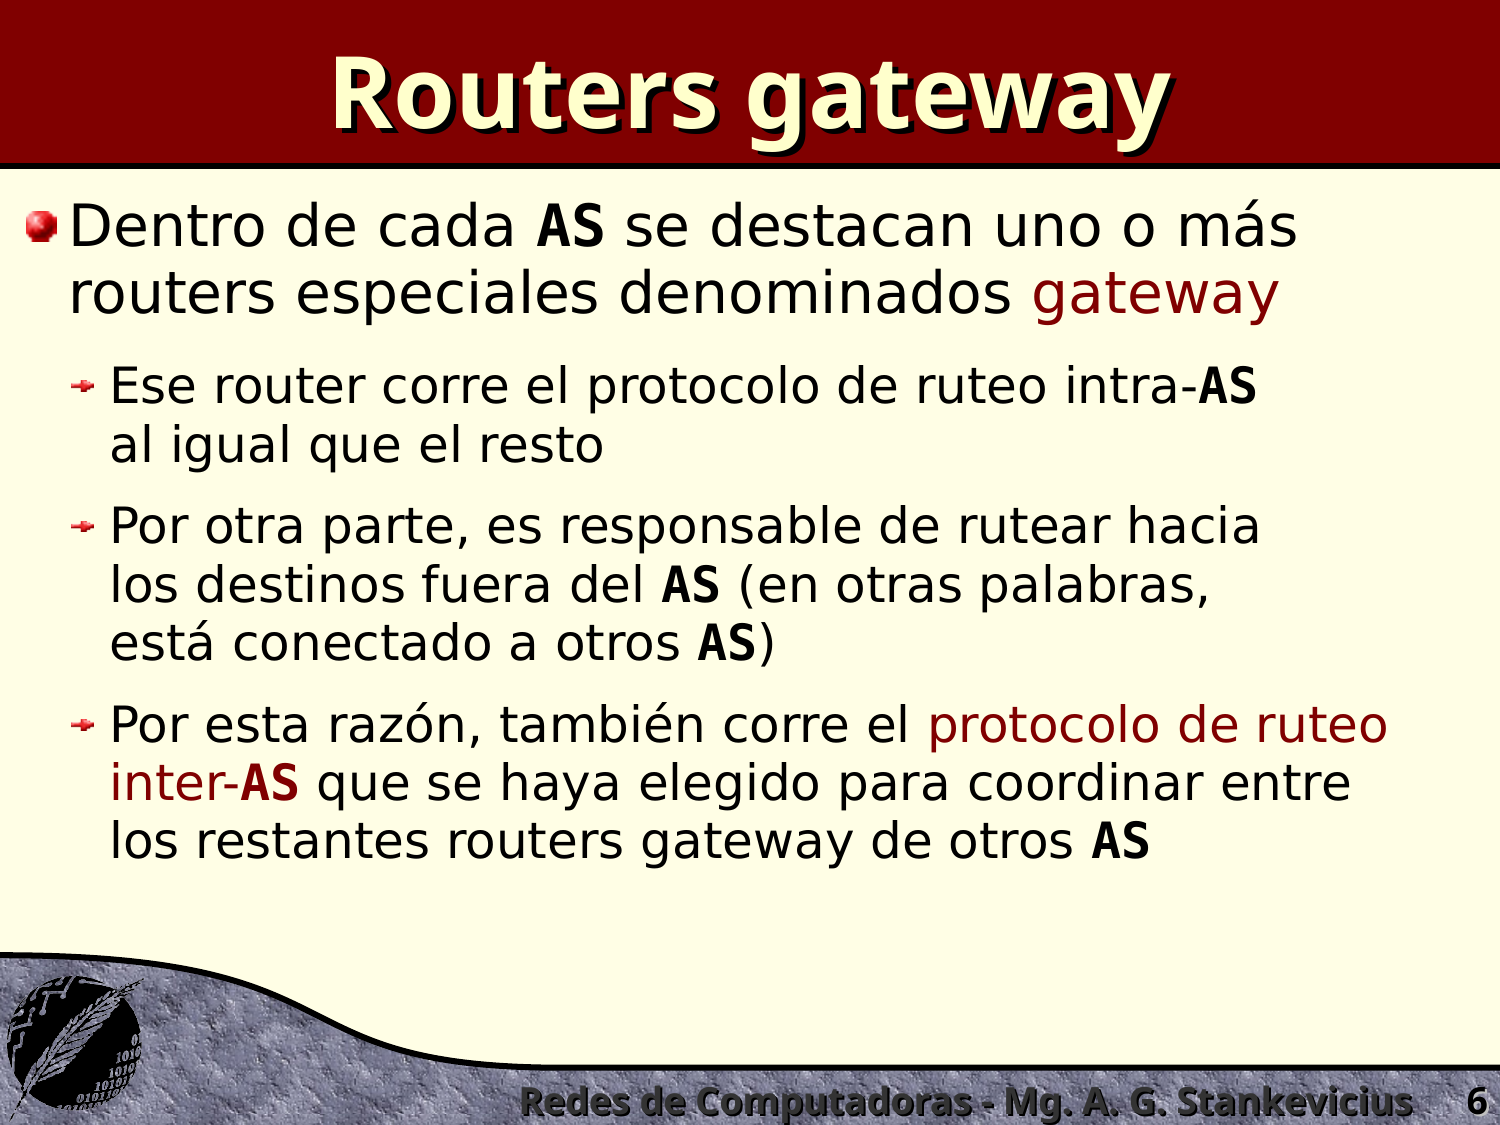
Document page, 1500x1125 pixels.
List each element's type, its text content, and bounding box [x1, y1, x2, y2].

picture [0, 959, 1500, 1125]
list Dentro de cada AS se destacan uno o más routers especiales denominados gateway Ese router corre el protocolo de ruteo intra-AS al igual que el resto Por otra parte, es responsable de rutear hacia los destinos fuera del AS (en otras palabras, está conectado a otros AS) Por esta razón, también corre el protocolo de ruteo inter-AS que se haya elegido para coordinar entre los restantes routers gateway de otros AS [11, 192, 1486, 921]
picture [790, 1100, 795, 1110]
title Routers gateway [15, 5, 1485, 160]
picture [1047, 1100, 1054, 1110]
